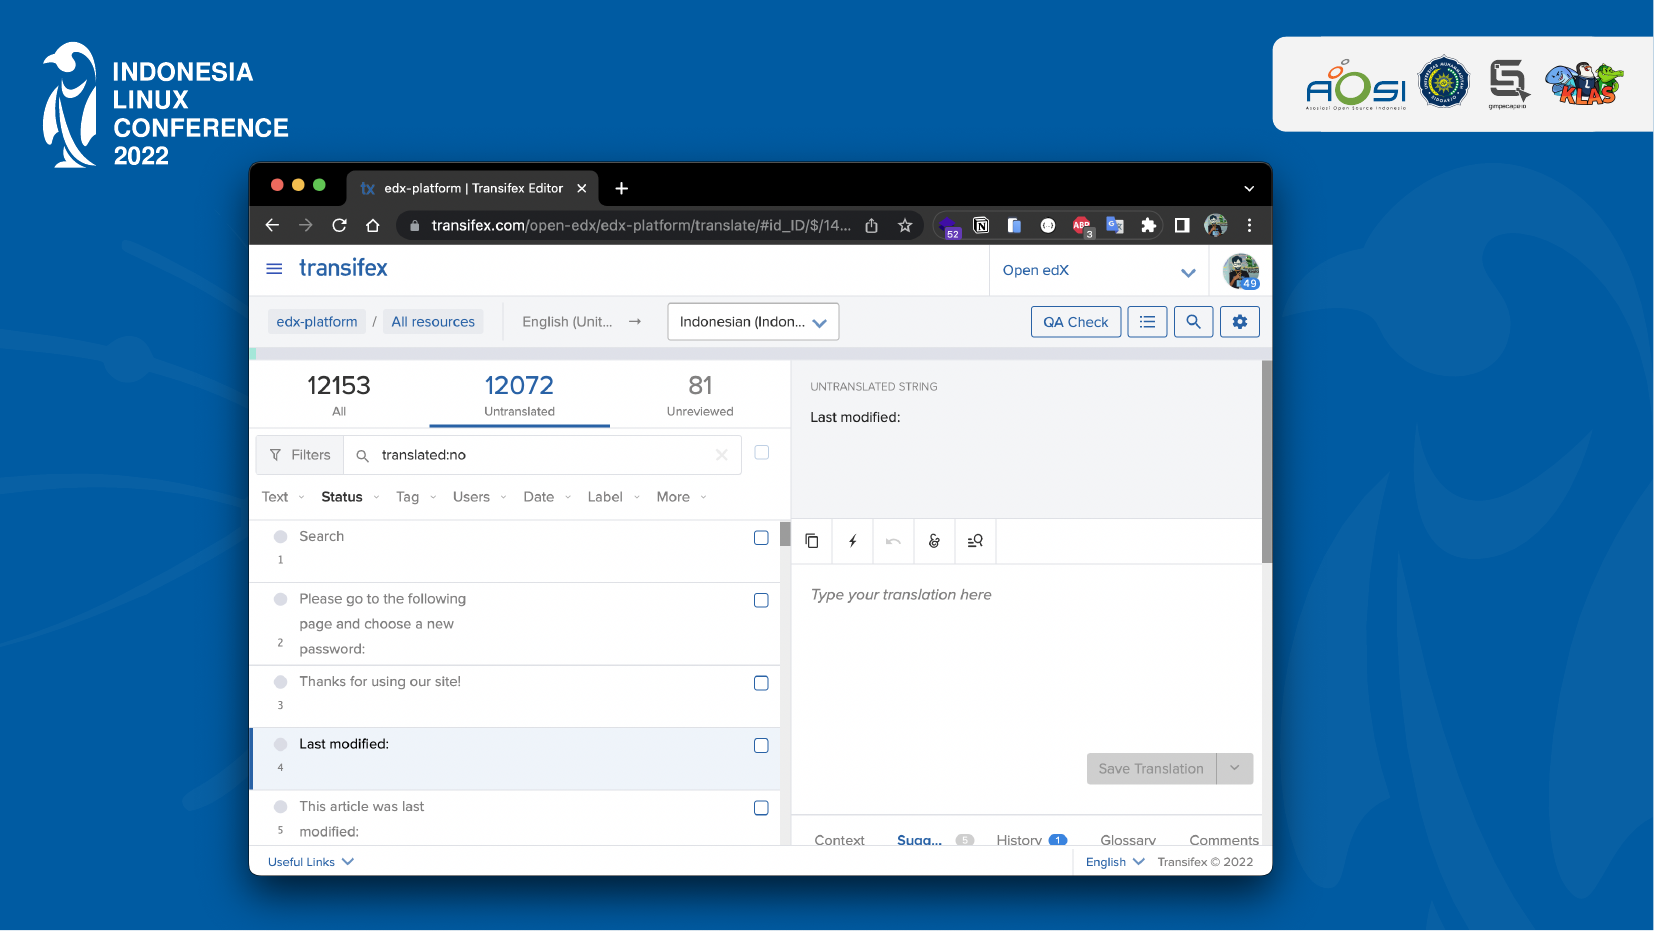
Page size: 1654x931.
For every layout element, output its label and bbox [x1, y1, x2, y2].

picture [1545, 62, 1624, 105]
picture [1417, 54, 1471, 108]
picture [190, 122, 1331, 931]
